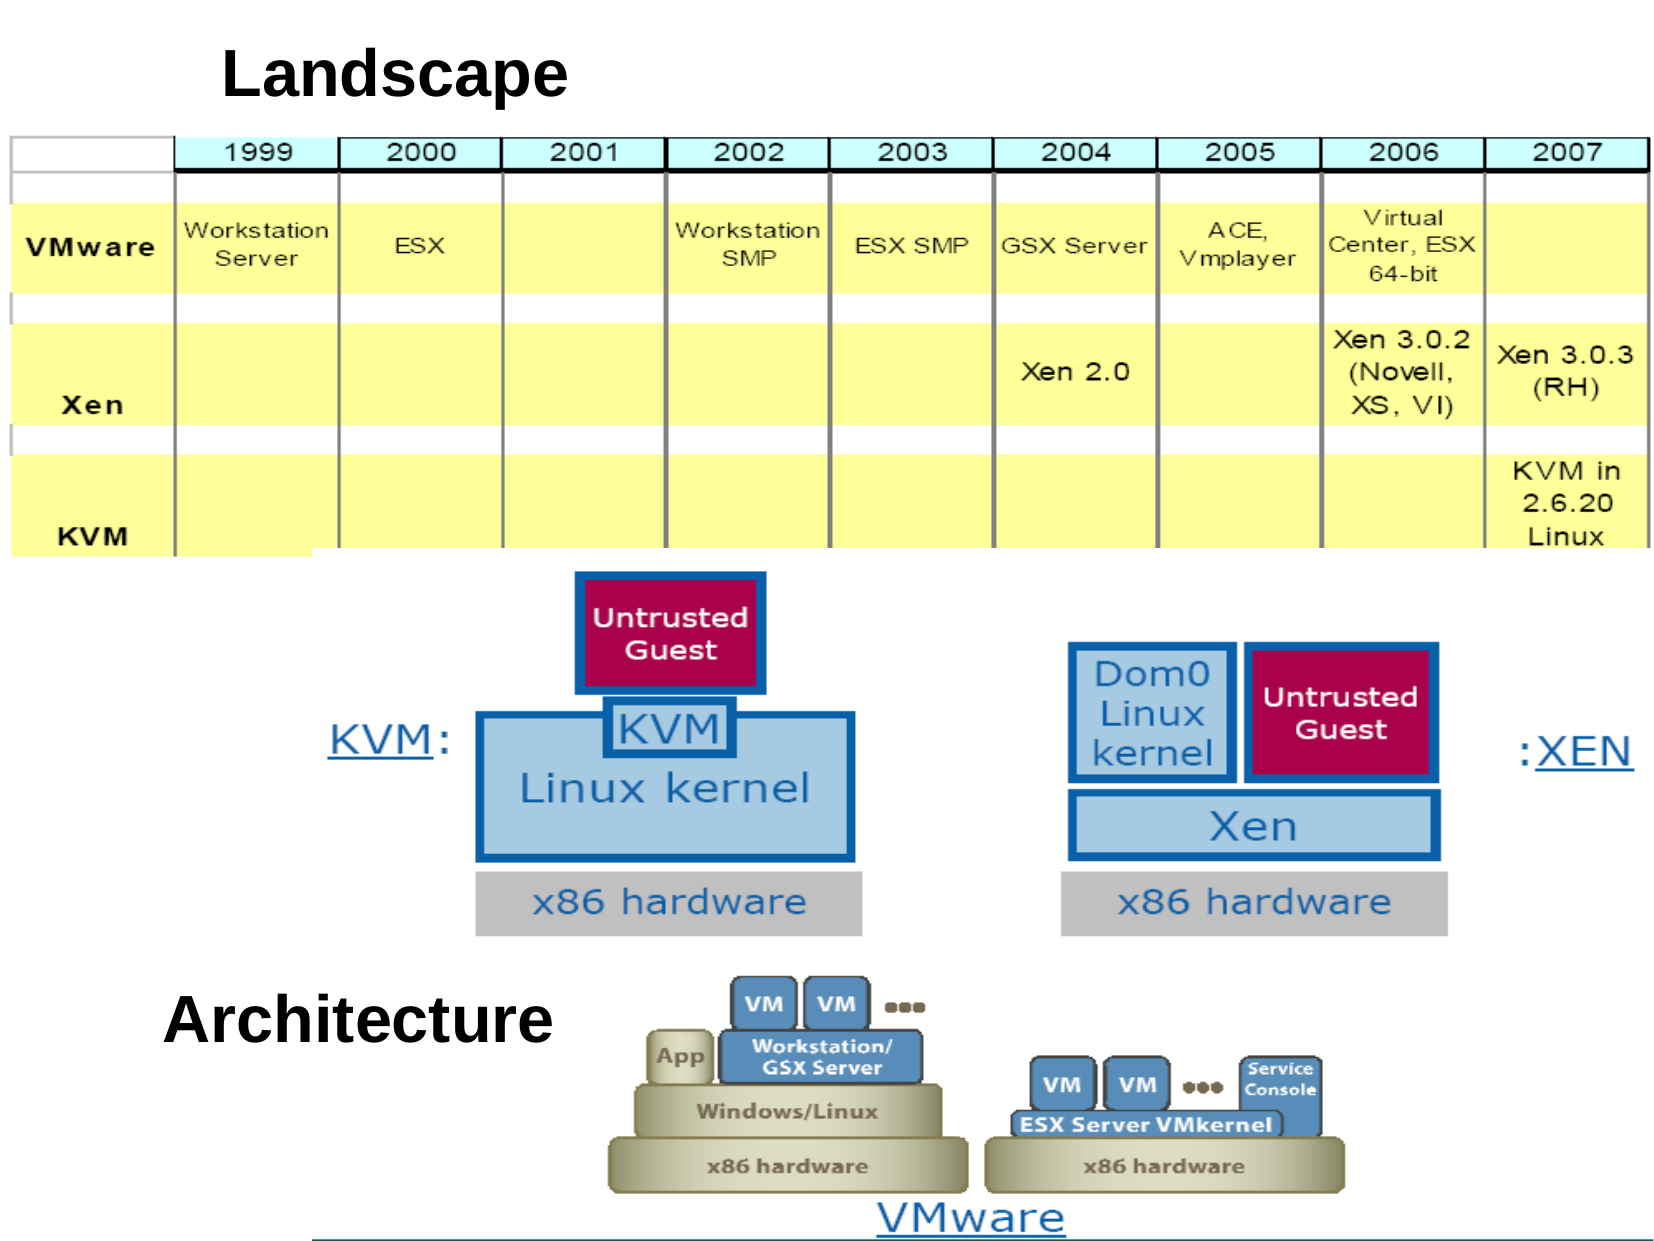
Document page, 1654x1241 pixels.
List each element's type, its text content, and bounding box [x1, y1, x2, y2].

picture [0, 129, 1654, 1241]
text_box Architecture [147, 974, 572, 1064]
text_box Landscape [206, 28, 586, 119]
